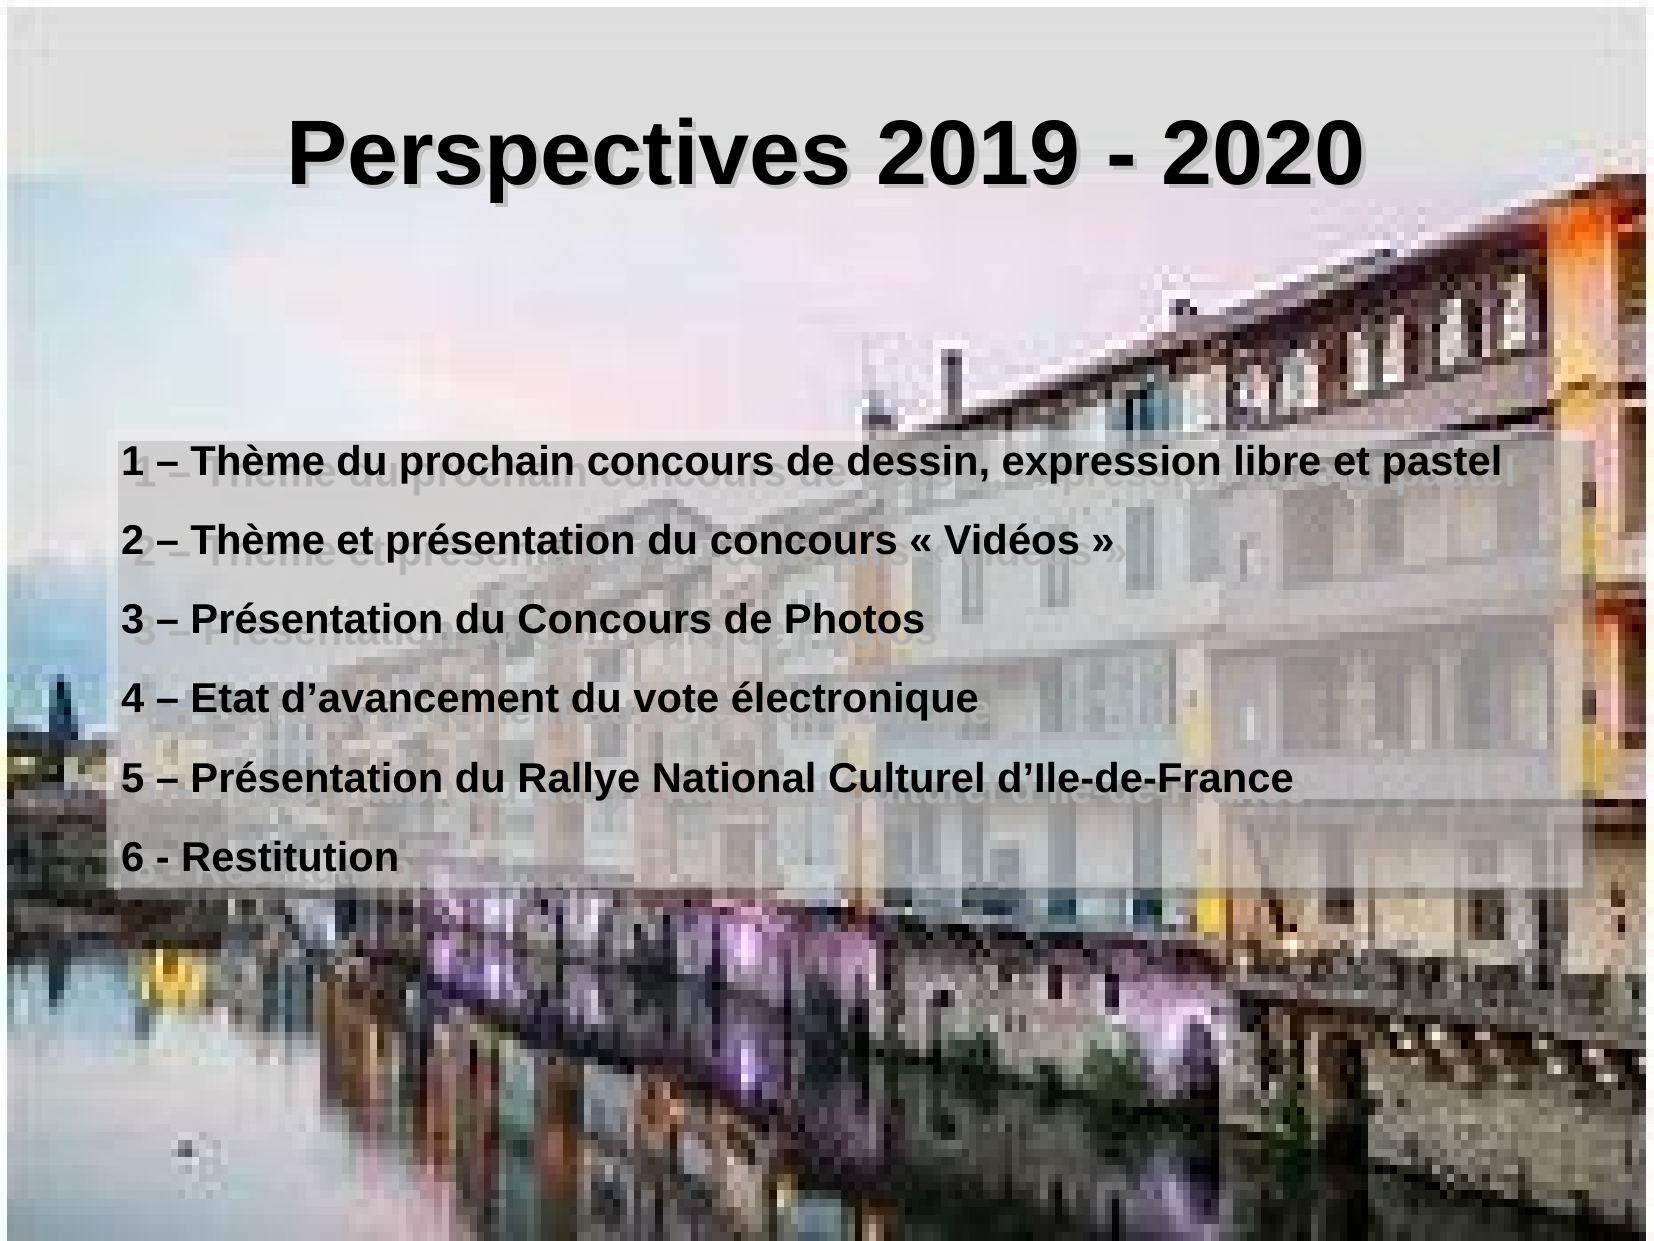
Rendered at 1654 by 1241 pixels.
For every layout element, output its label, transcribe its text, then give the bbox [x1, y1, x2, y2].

text_box 1 – Thème du prochain concours de dessin, expression libre et pastel 2 – Thème et présentation du concours « Vidéos » 3 – Présentation du Concours de Photos 4 – Etat d’avancement du vote électronique 5 – Présentation du Rallye National Culturel d’Ile-de-France 6 - Restitution [106, 430, 1583, 888]
picture [0, 0, 1654, 1241]
title Perspectives 2019 - 2020 [82, 49, 1571, 257]
